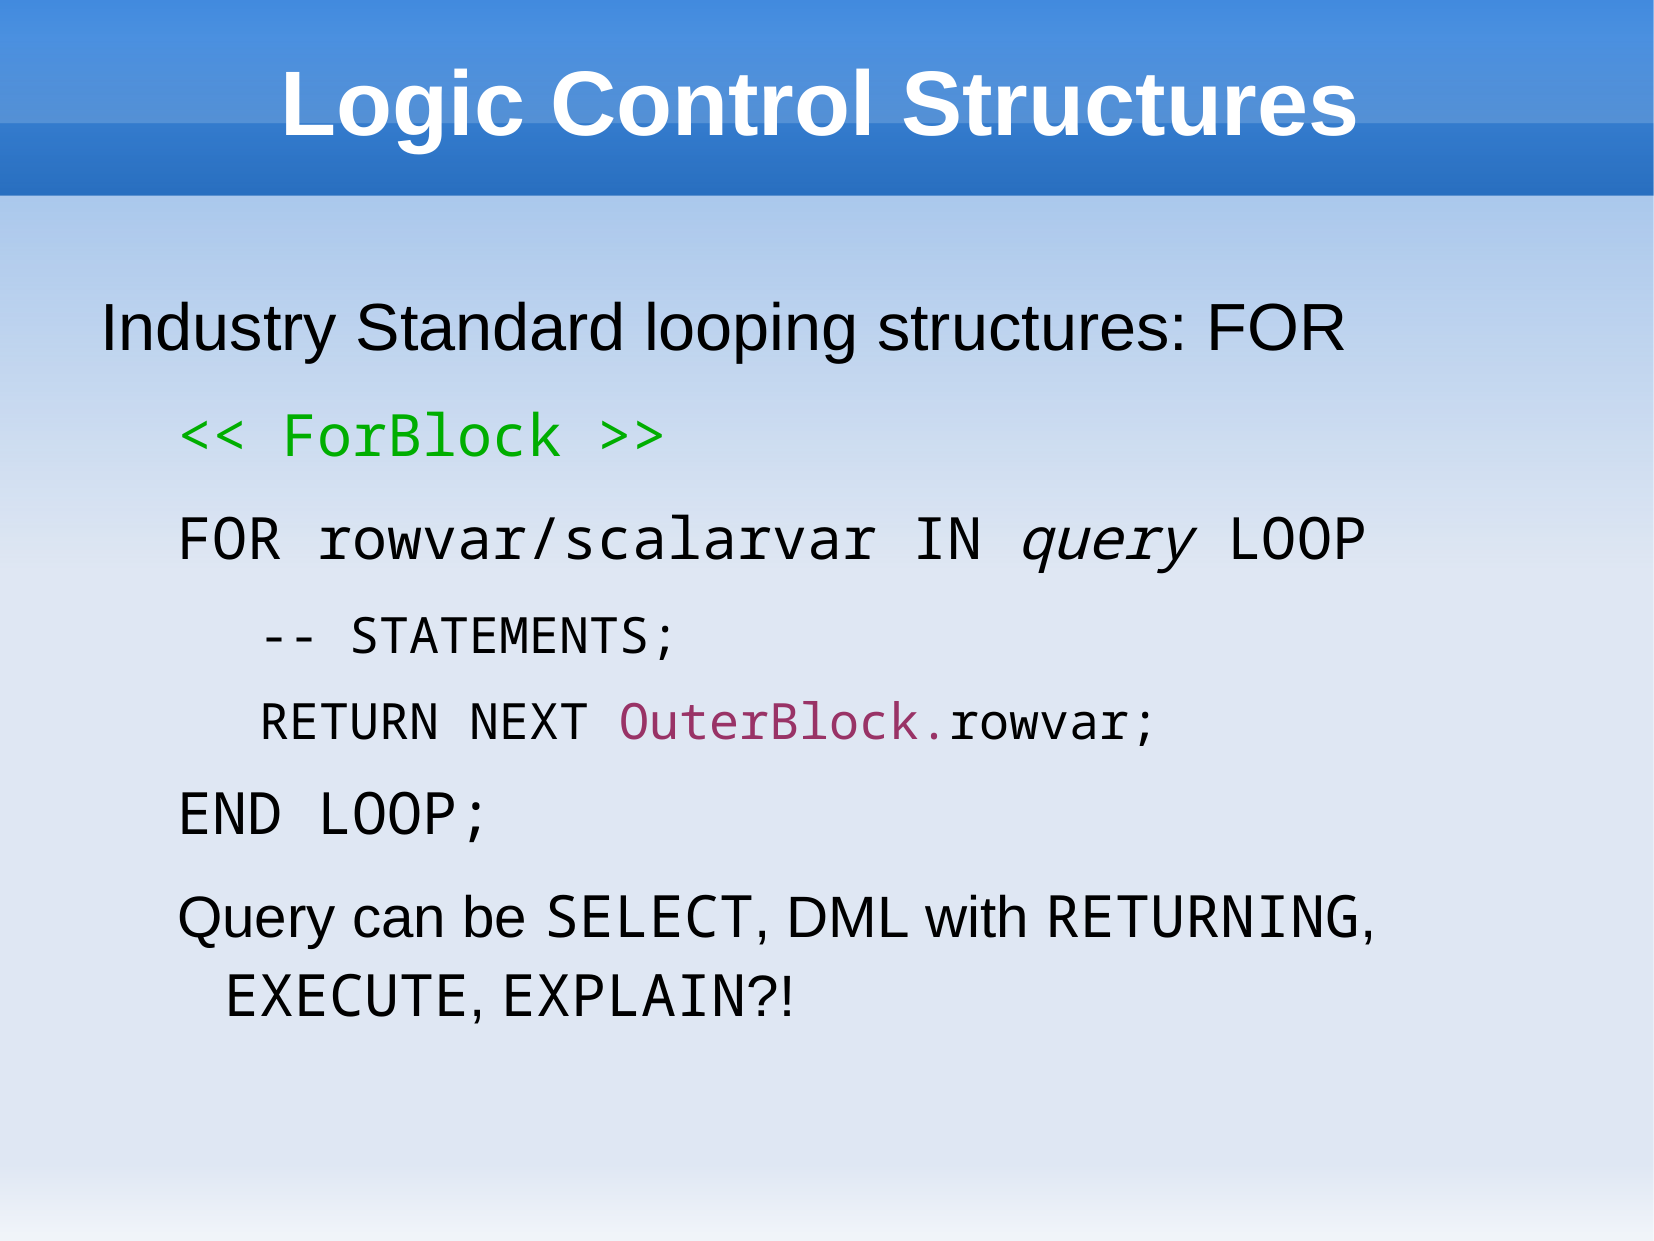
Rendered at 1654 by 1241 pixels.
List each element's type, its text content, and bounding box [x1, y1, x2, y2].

title Logic Control Structures [76, 7, 1565, 200]
picture [0, 0, 1654, 1241]
list Industry Standard looping structures: FOR << ForBlock >> FOR rowvar/scalarvar IN query LOOP -- STATEMENTS; RETURN NEXT OuterBlock.rowvar; END LOOP; Query can be SELECT, DML with RETURNING, EXECUTE, EXPLAIN?! [82, 290, 1571, 1094]
